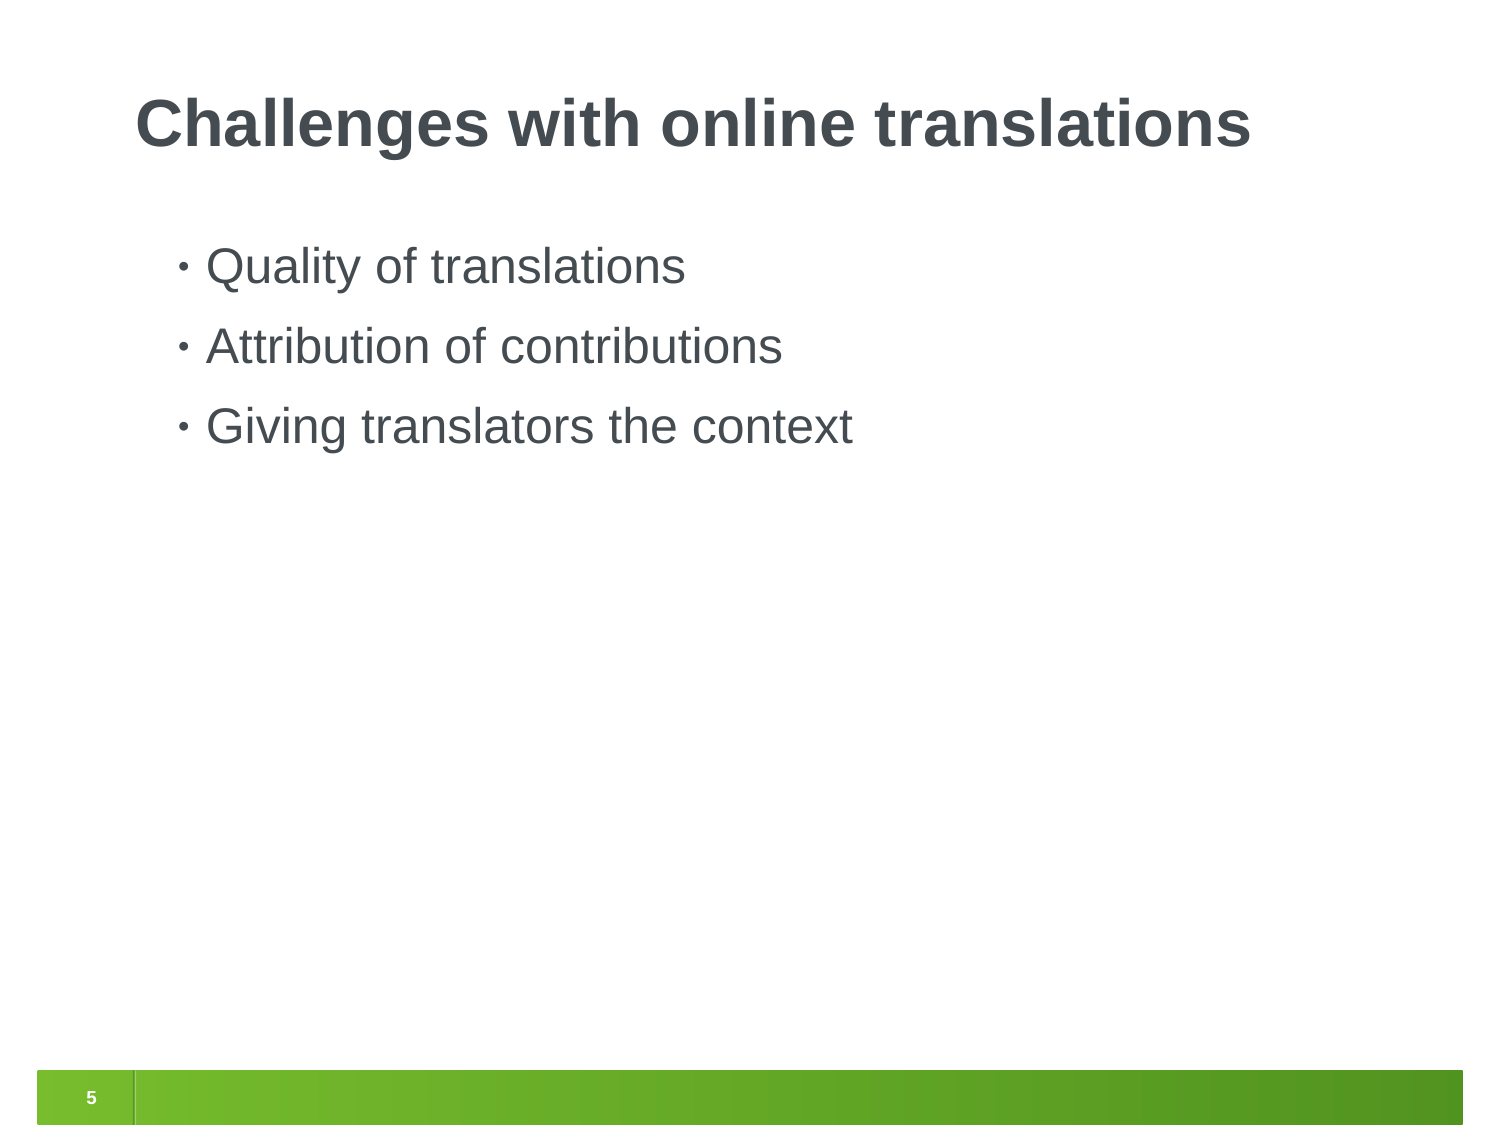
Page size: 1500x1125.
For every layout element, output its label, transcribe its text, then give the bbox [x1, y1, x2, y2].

list Quality of translations Attribution of contributions Giving translators the context [135, 238, 1372, 982]
title Challenges with online translations [135, 41, 1372, 204]
